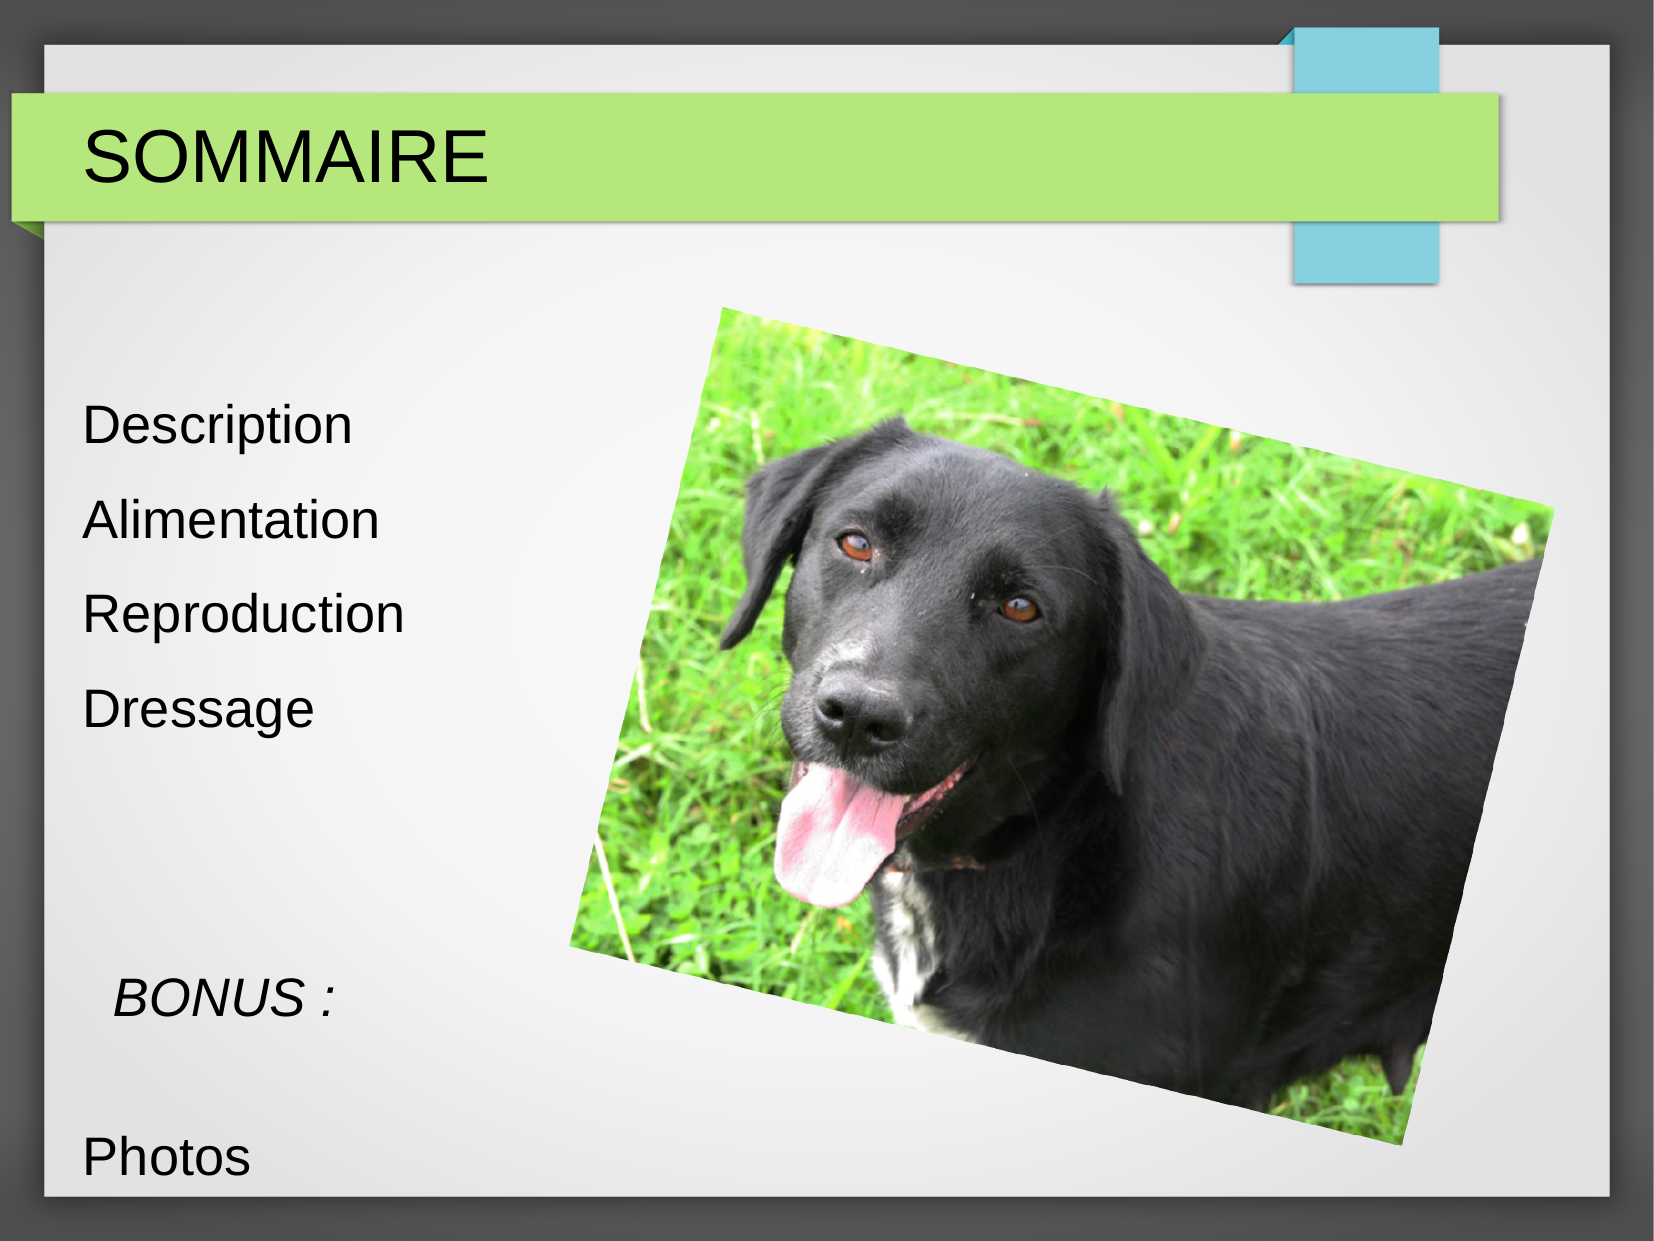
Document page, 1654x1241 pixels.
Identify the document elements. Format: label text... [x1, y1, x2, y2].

title SOMMAIRE [82, 49, 1571, 257]
picture [0, 0, 1654, 1241]
list Description Alimentation Reproduction Dressage BONUS : Photos [82, 295, 478, 1146]
